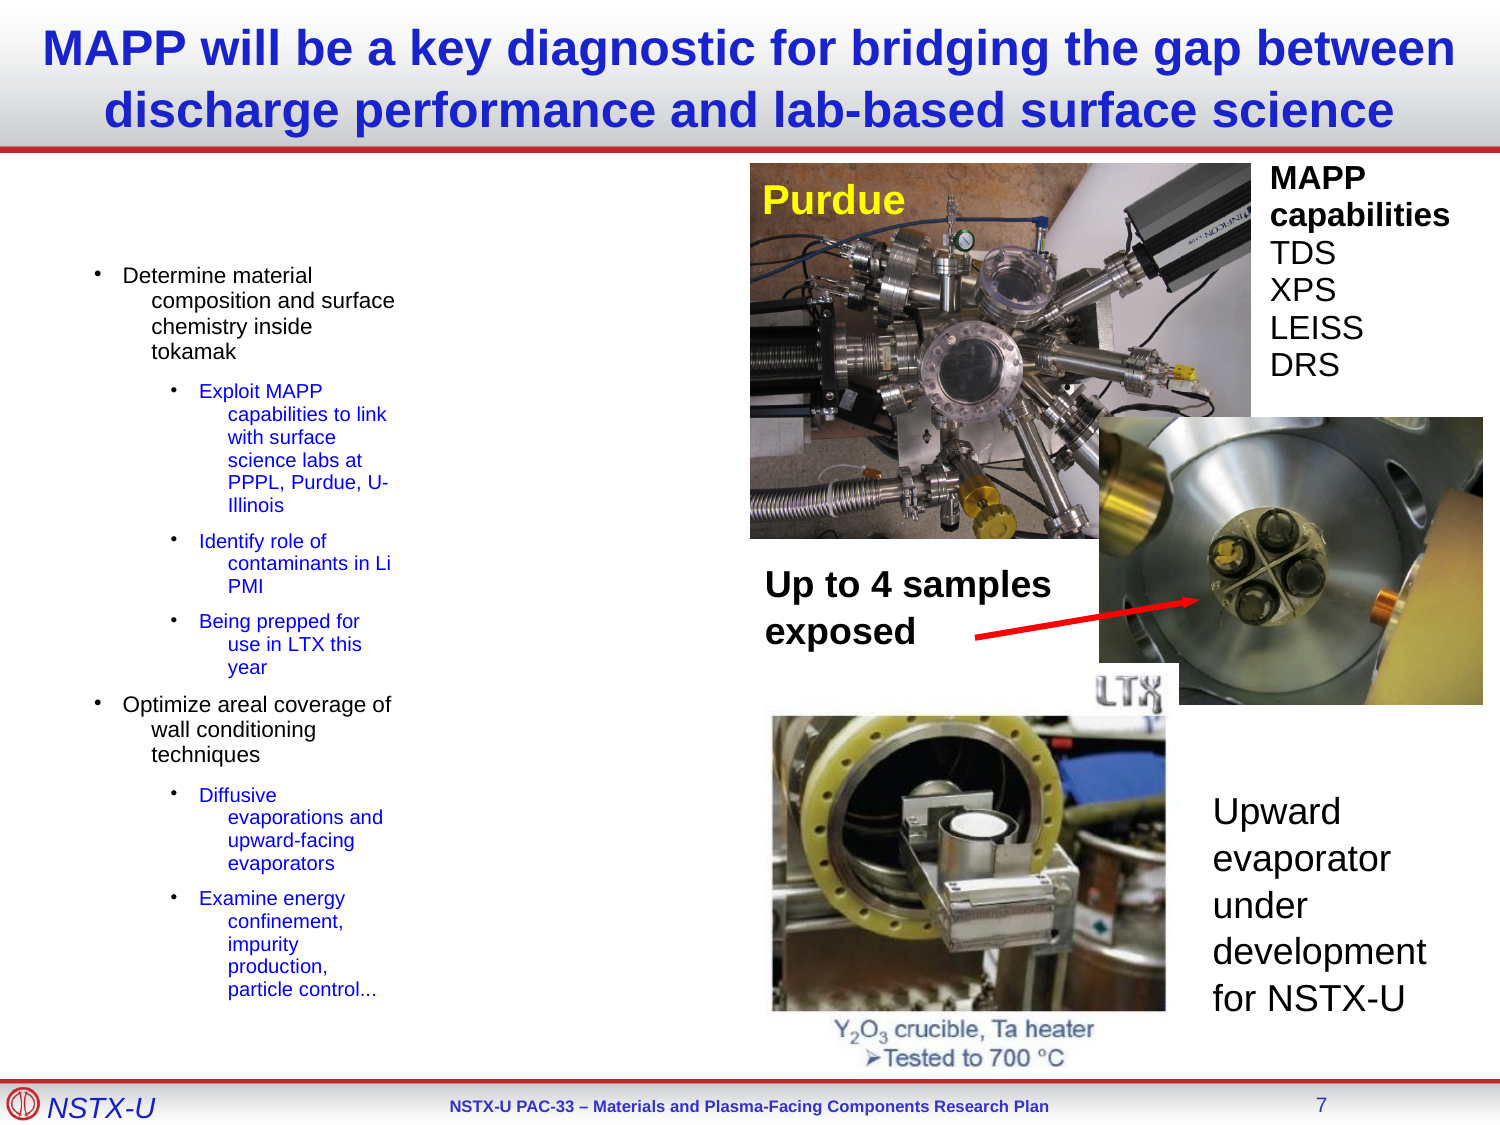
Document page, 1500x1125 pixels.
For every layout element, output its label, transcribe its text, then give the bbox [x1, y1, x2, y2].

text_box Upward evaporator under development for NSTX-U [1197, 777, 1449, 1009]
text_box 7 [1315, 1090, 1486, 1118]
list Determine material composition and surface chemistry inside tokamak Exploit MAPP capabilities to link with surface science labs at PPPL, Purdue, U-Illinois Identify role of contaminants in Li PMI Being prepped for use in LTX this year Optimize areal coverage of wall conditioning techniques Diffusive evaporations and upward-facing evaporators Examine energy confinement, impurity production, particle control... [10, 152, 713, 1088]
title MAPP will be a key diagnostic for bridging the gap between discharge performance and lab-based surface science [0, 7, 1500, 143]
text_box Purdue [747, 163, 921, 225]
text_box MAPP capabilities TDS XPS LEISS DRS [1255, 152, 1495, 419]
picture [746, 164, 1483, 1076]
text_box Up to 4 samples exposed [750, 550, 1088, 650]
